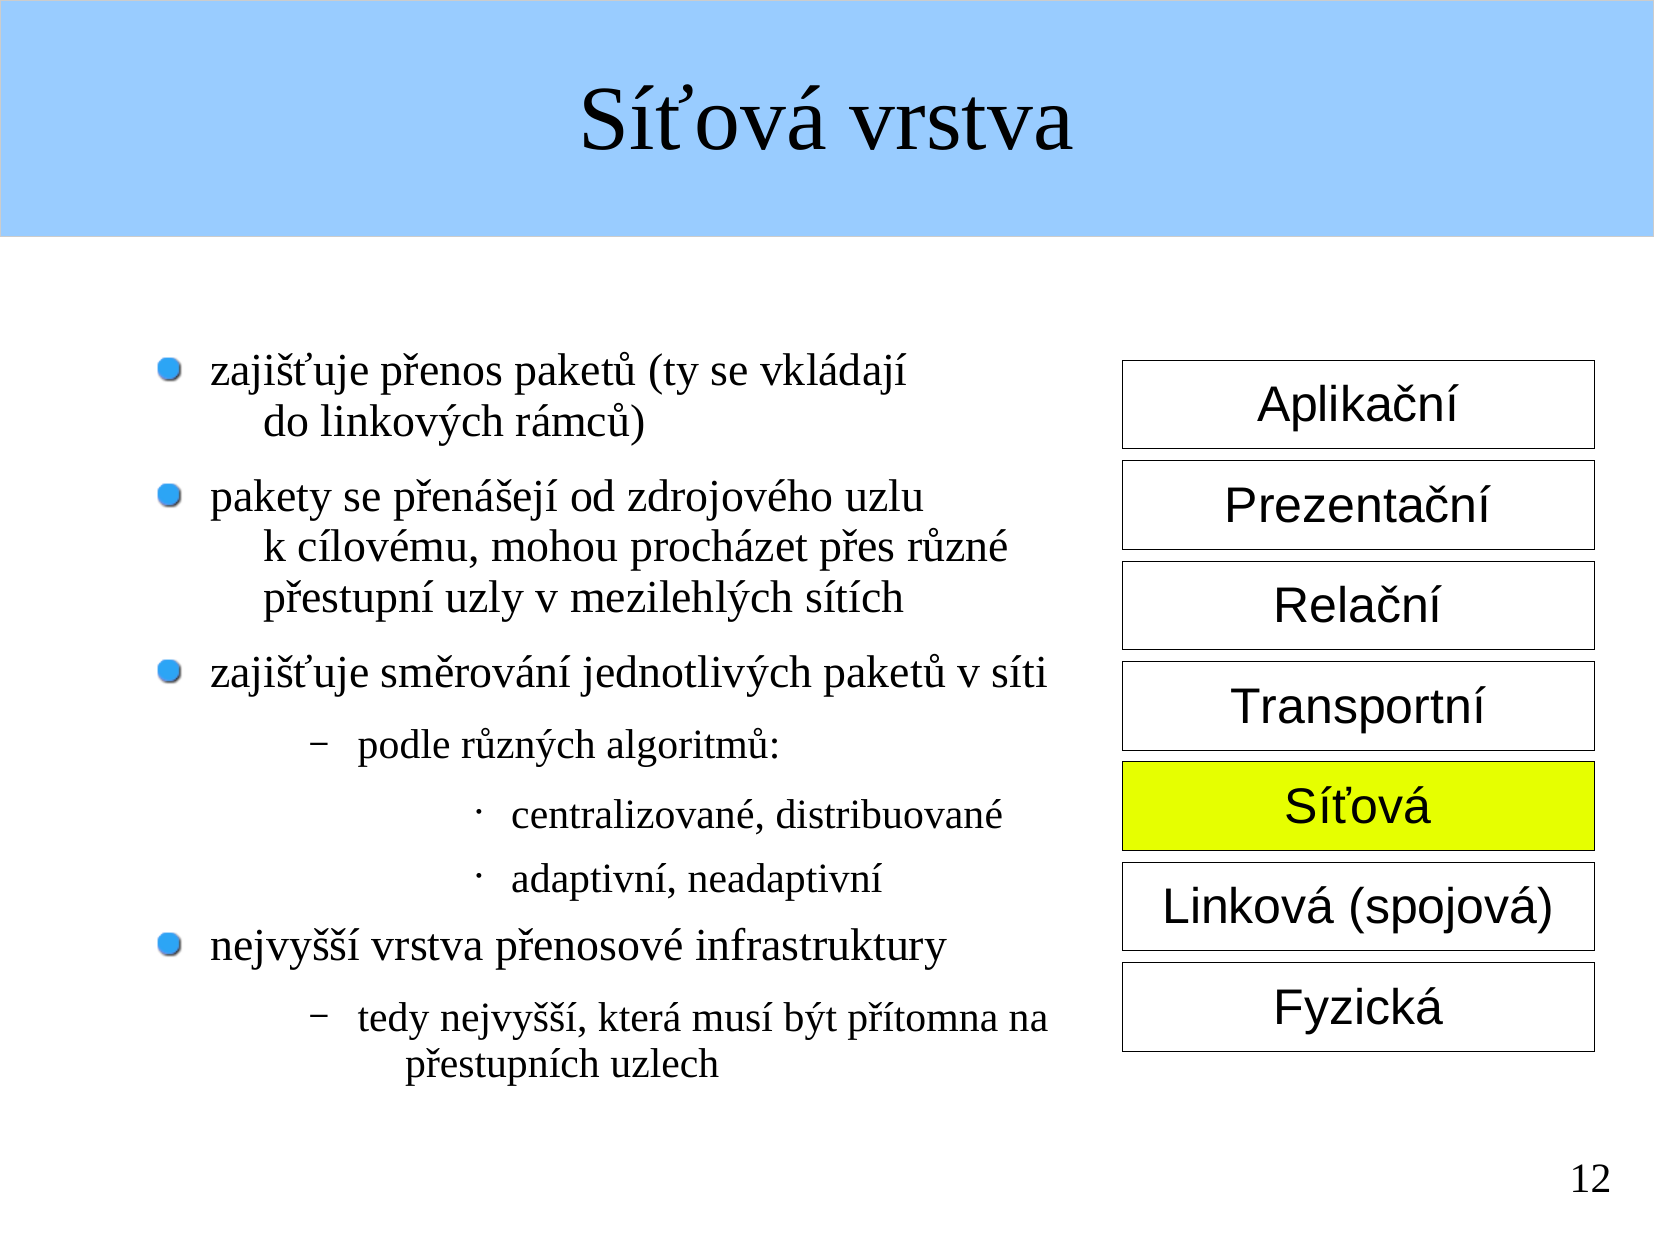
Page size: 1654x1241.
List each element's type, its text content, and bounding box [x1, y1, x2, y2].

text_box Linková (spojová) [1122, 862, 1595, 951]
text_box Síťová [1122, 761, 1595, 851]
list zajišťuje přenos paketů (ty se vkládají do linkových rámců) pakety se přenášejí od zdrojového uzlu k cílovému, mohou procházet přes různé přestupní uzly v mezilehlých sítích zajišťuje směrování jednotlivých paketů v síti podle různých algoritmů: centralizované, distribuované adaptivní, neadaptivní nejvyšší vrstva přenosové infrastruktury tedy nejvyšší, která musí být přítomna na přestupních uzlech [121, 344, 1093, 1207]
text_box Transportní [1122, 661, 1595, 751]
text_box Aplikační [1122, 360, 1595, 449]
text_box Relační [1122, 561, 1595, 650]
text_box Prezentační [1122, 460, 1595, 550]
title Síťová vrstva [0, 0, 1654, 237]
text_box Fyzická [1122, 962, 1595, 1052]
